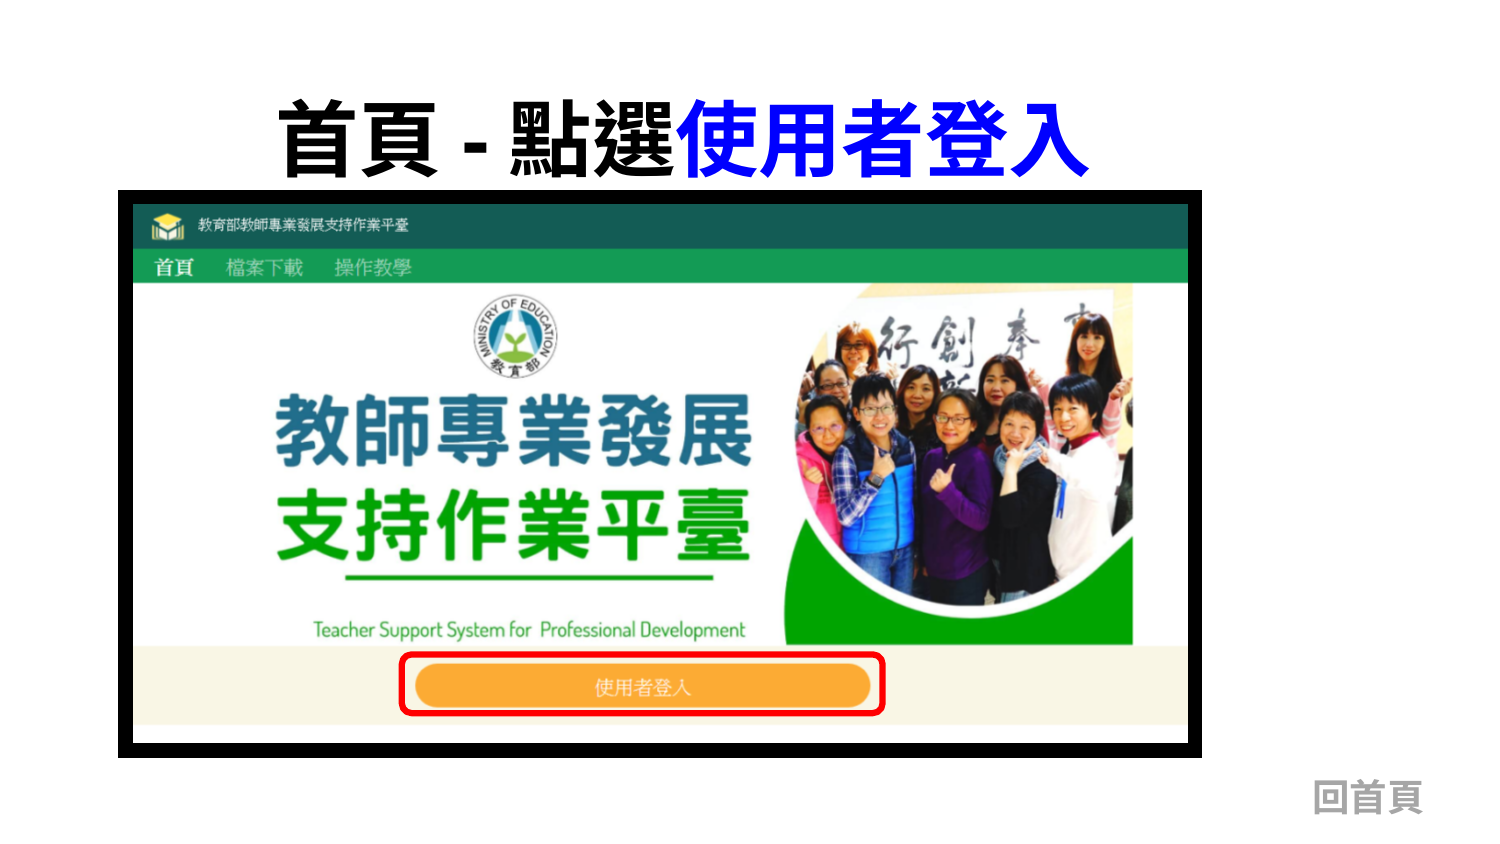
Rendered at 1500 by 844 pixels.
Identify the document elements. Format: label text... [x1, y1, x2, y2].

title 首頁-點選使用者登入 [154, 79, 1213, 167]
picture [132, 204, 1188, 744]
